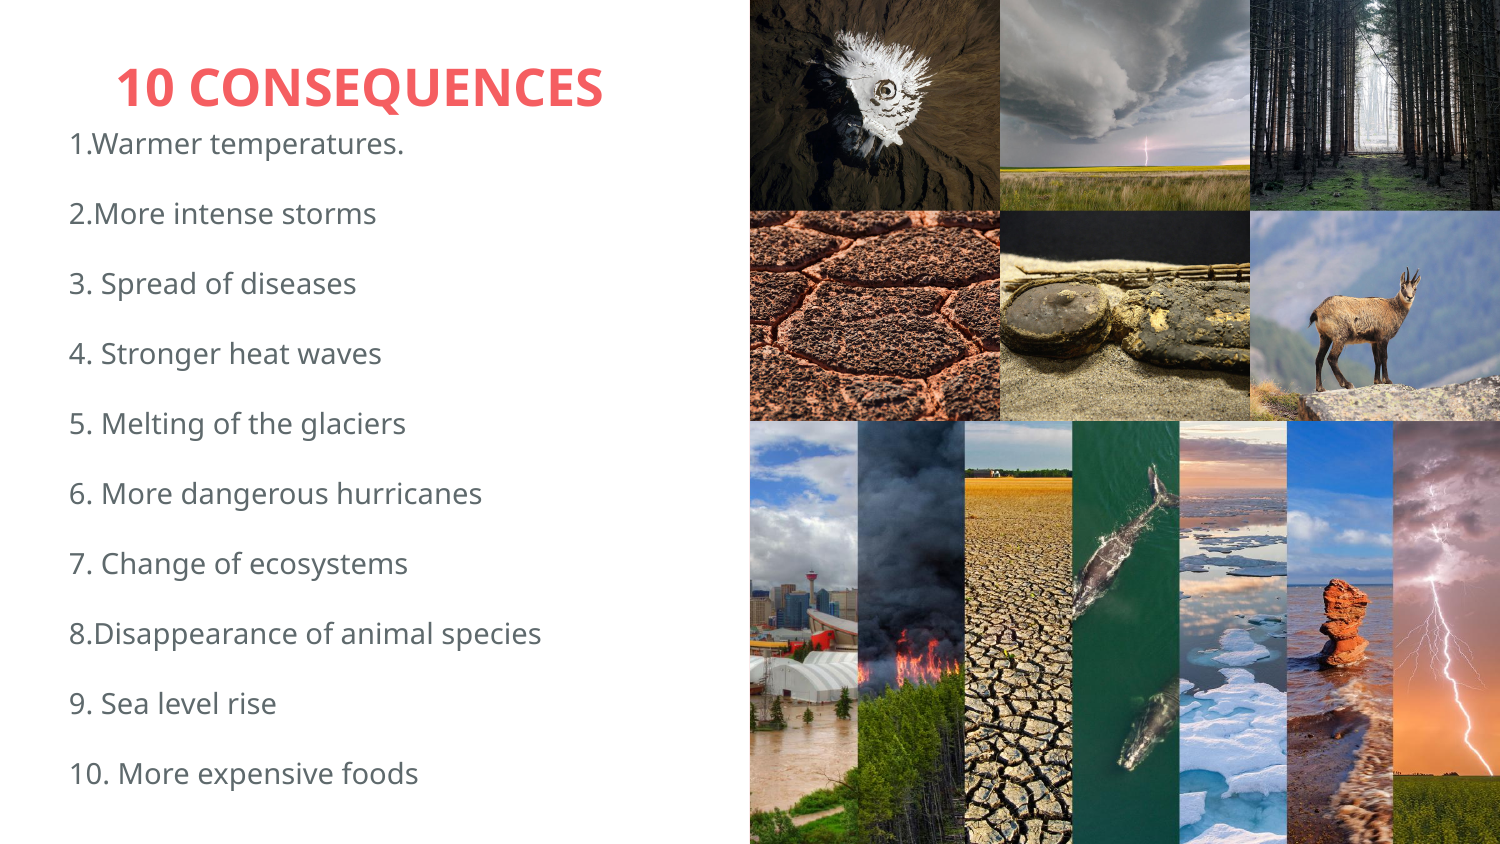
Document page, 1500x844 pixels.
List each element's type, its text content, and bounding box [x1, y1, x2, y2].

title 10 CONSEQUENCES [28, 0, 692, 132]
picture [750, 0, 1500, 844]
subtitle 1.Warmer temperatures. 2.More intense storms 3. Spread of diseases 4. Stronger heat waves 5. Melting of the glaciers 6. More dangerous hurricanes 7. Change of ecosystems 8.Disappearance of animal species 9. Sea level rise 10. More expensive foods [53, 110, 602, 734]
